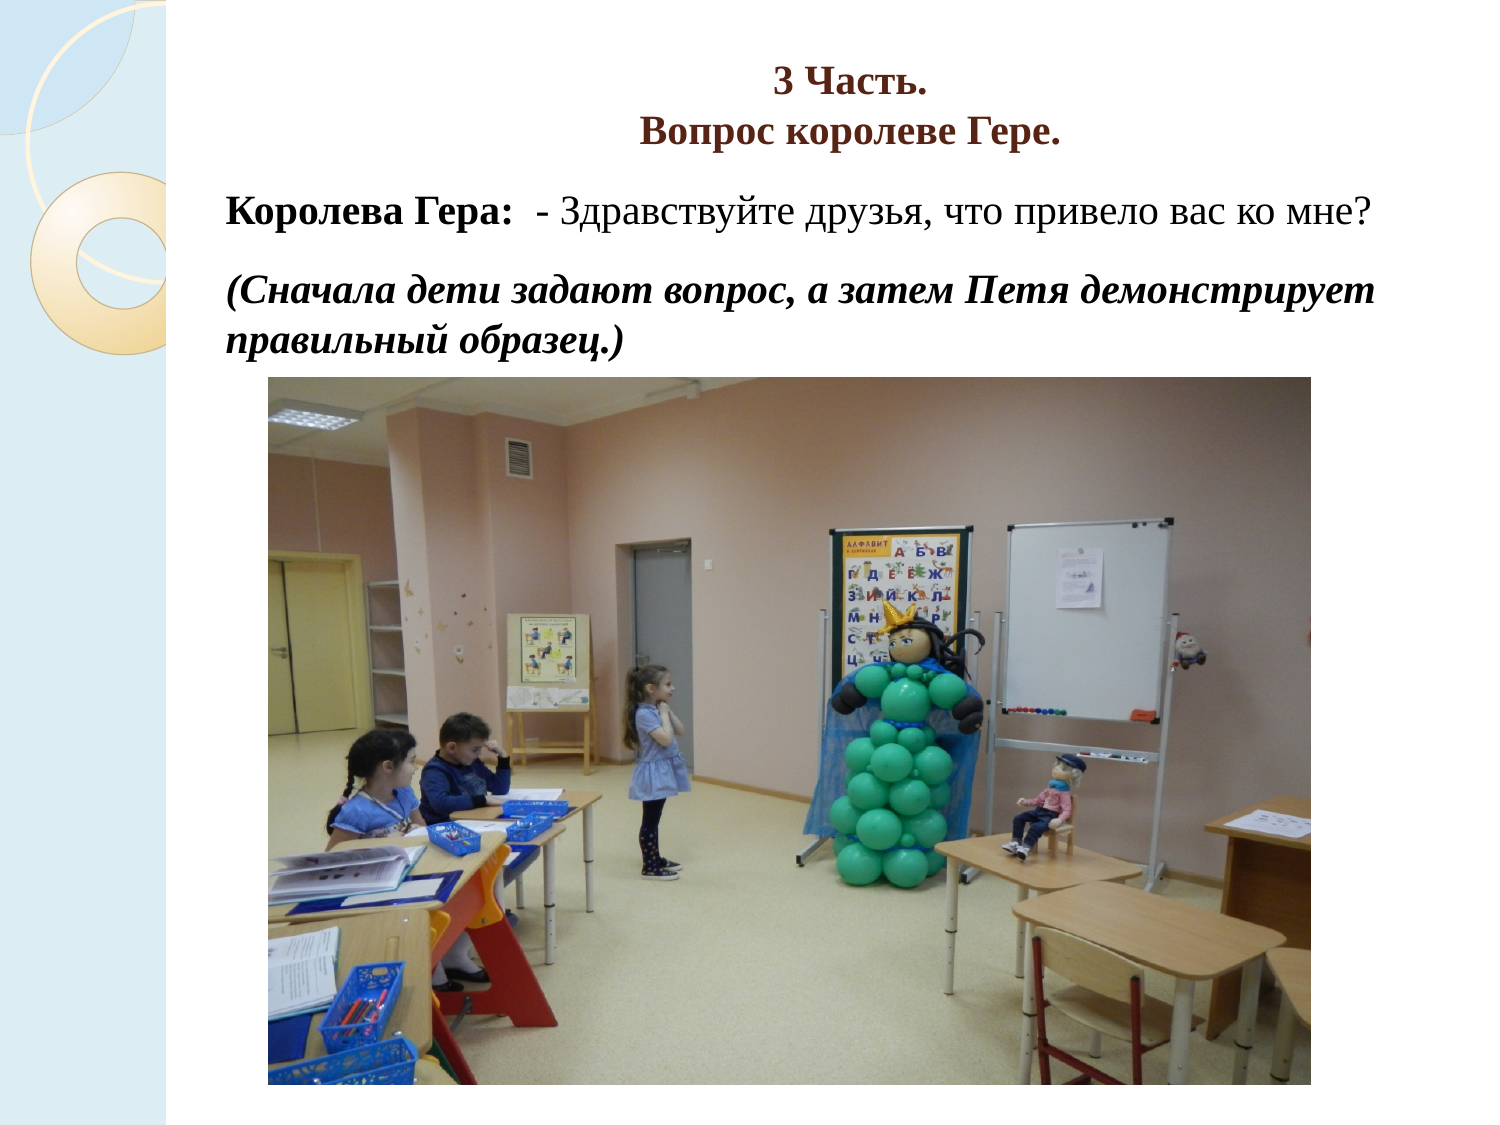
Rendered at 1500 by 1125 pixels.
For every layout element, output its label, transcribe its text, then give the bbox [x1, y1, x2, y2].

title 3 Часть. Вопрос королеве Гере. [235, 45, 1466, 233]
picture [268, 377, 1311, 1085]
list Королева Гера: - Здравствуйте друзья, что привело вас ко мне? (Сначала дети задают вопрос, а затем Петя демонстрирует правильный образец.) [210, 175, 1441, 378]
